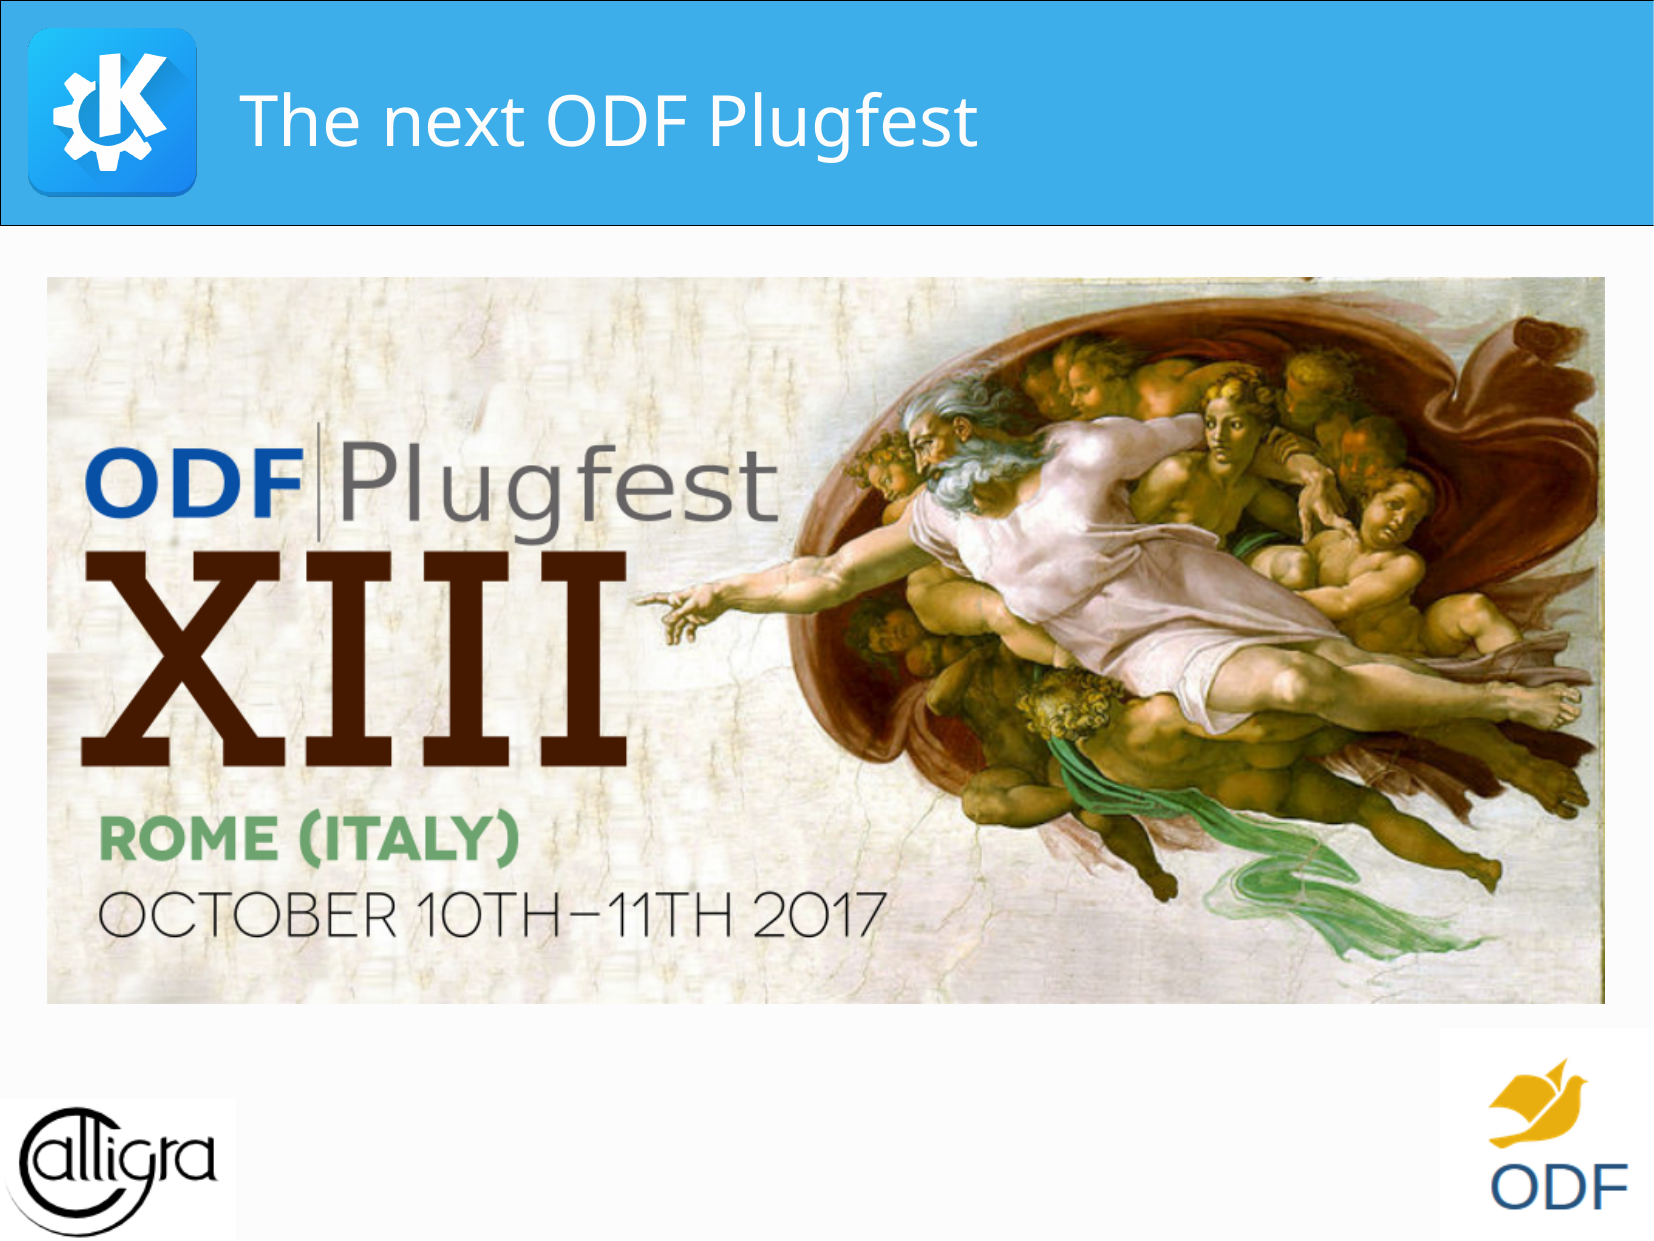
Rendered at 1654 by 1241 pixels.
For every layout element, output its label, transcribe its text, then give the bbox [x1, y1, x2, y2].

title The next ODF Plugfest [225, 14, 1575, 222]
picture [11, 11, 213, 213]
picture [47, 277, 1605, 1004]
picture [0, 1098, 237, 1241]
picture [1440, 1028, 1654, 1241]
